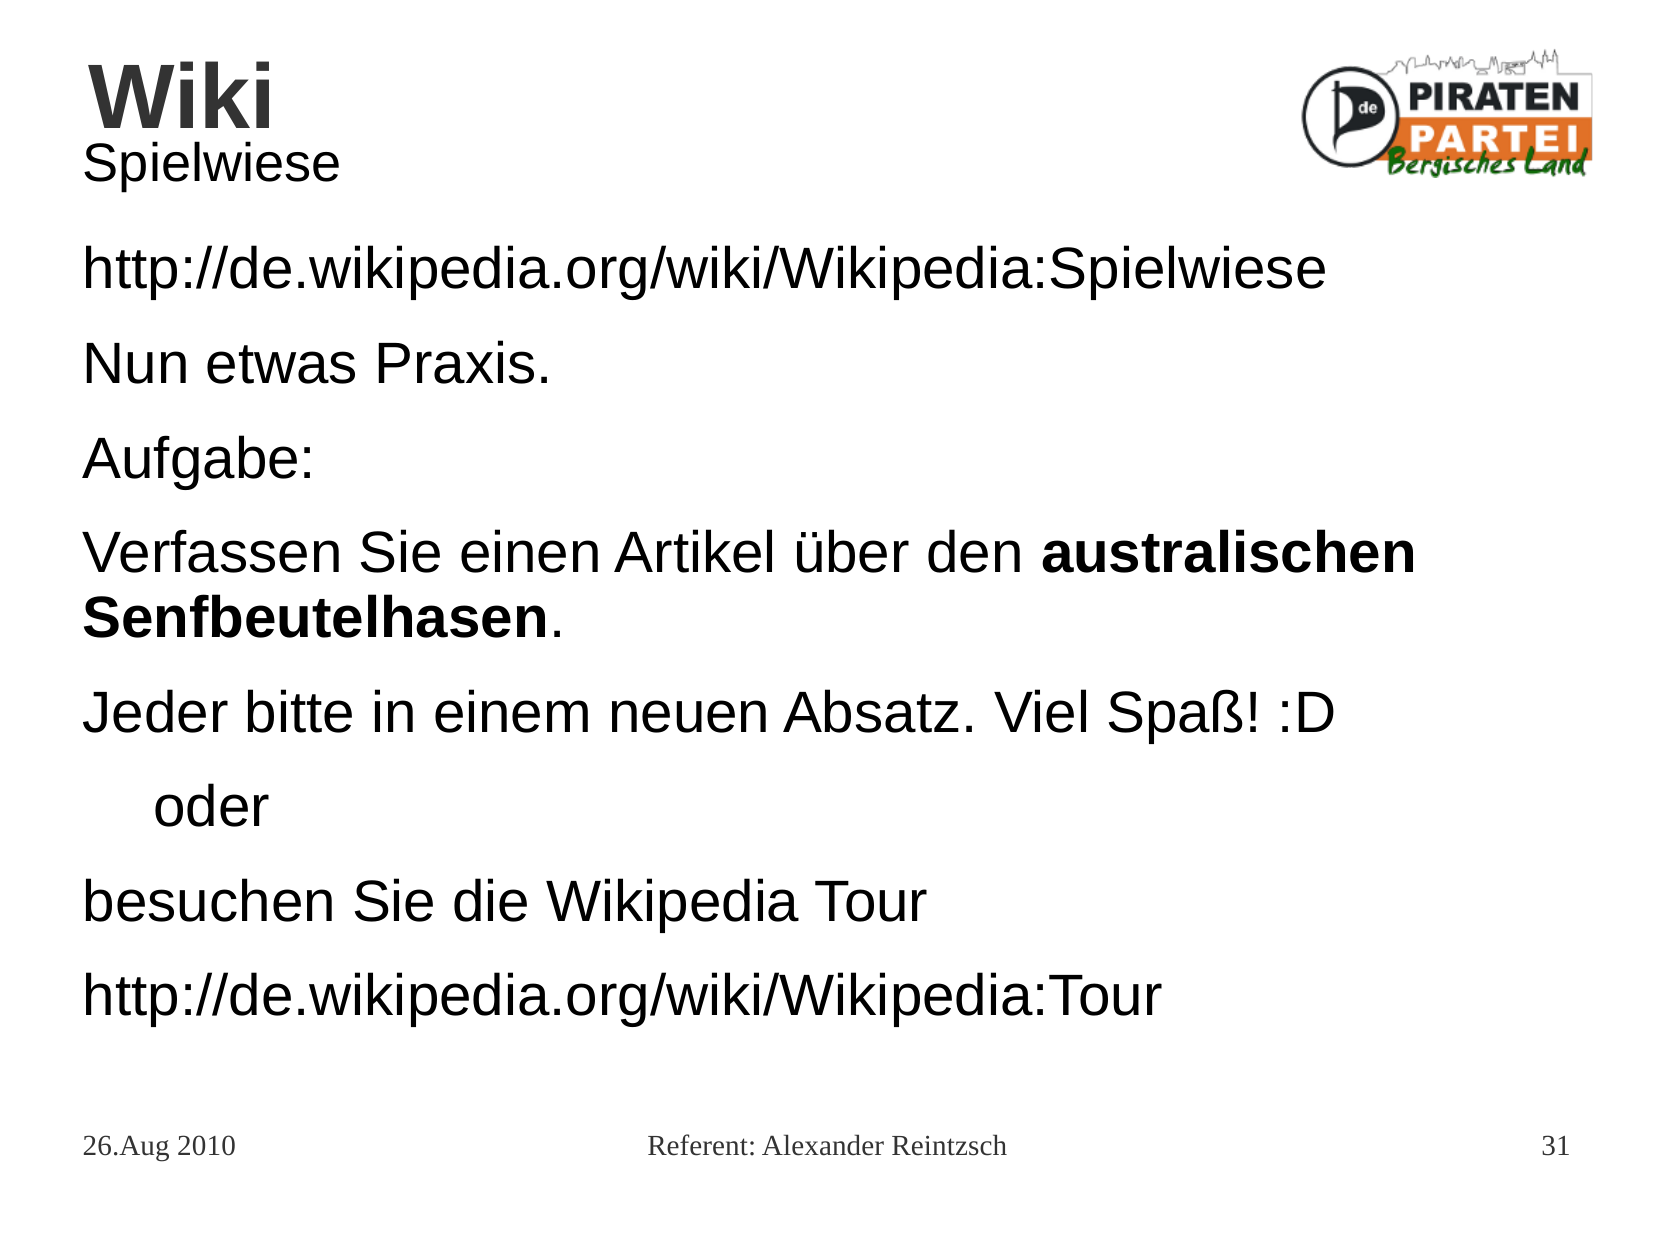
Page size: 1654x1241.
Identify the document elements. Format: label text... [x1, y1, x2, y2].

list http://de.wikipedia.org/wiki/Wikipedia:Spielwiese Nun etwas Praxis. Aufgabe: Verfassen Sie einen Artikel über den australischen Senfbeutelhasen. Jeder bitte in einem neuen Absatz. Viel Spaß! :D oder besuchen Sie die Wikipedia Tour http://de.wikipedia.org/wiki/Wikipedia:Tour [82, 236, 1571, 1055]
picture [1299, 48, 1595, 178]
title Spielwiese [82, 118, 1300, 207]
